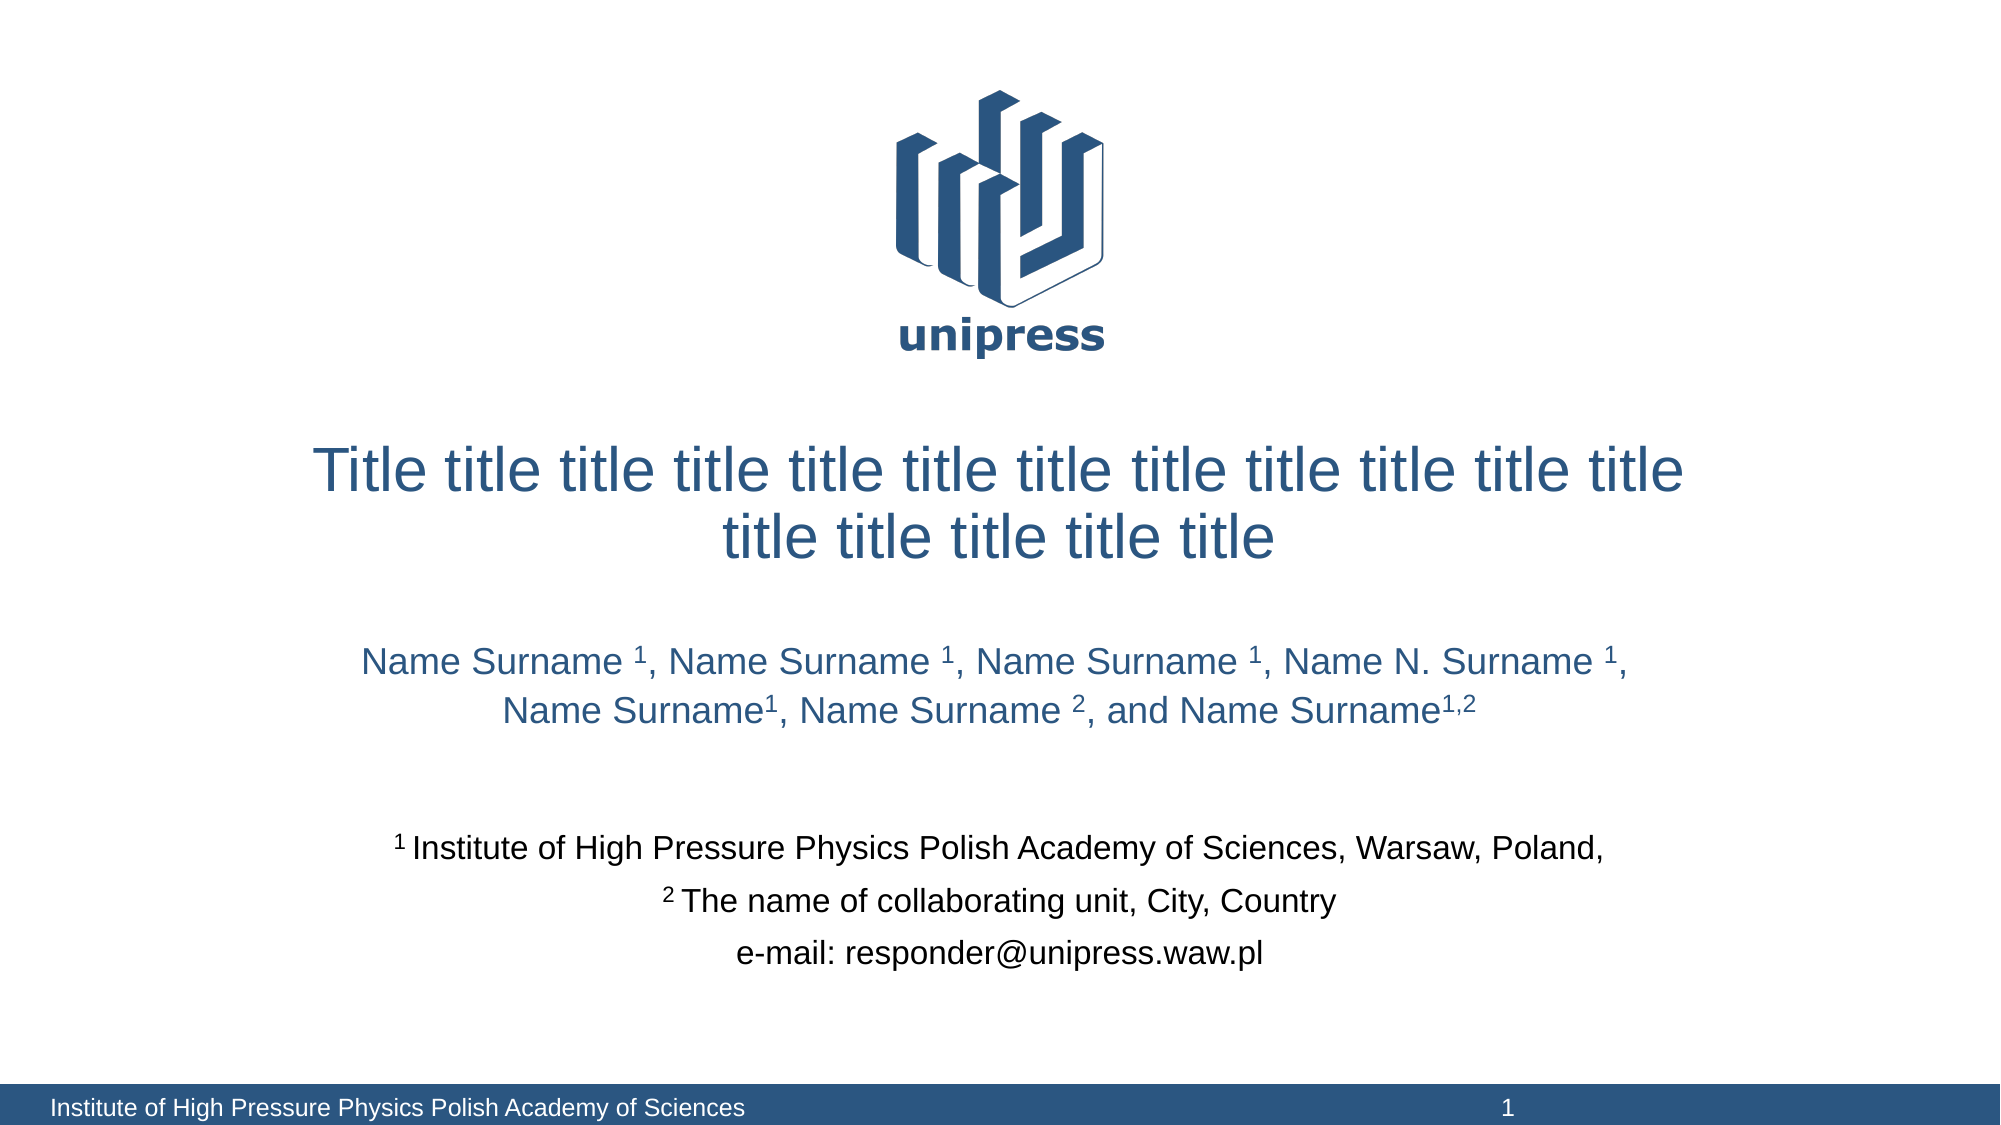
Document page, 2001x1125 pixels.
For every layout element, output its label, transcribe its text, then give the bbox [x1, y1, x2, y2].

title Title title title title title title title title title title title title title title title title title [249, 401, 1750, 609]
text_box 1 [1485, 1084, 1936, 1125]
subtitle Name Surname 1, Name Surname 1, Name Surname 1, Name N. Surname 1, Name Surname1, Name Surname 2, and Name Surname1,2 [249, 624, 1750, 780]
text_box 1 Institute of High Pressure Physics Polish Academy of Sciences, Warsaw, Poland, 2 The name of collaborating unit, City, Country e-mail: responder@unipress.waw.pl [0, 818, 2000, 1022]
